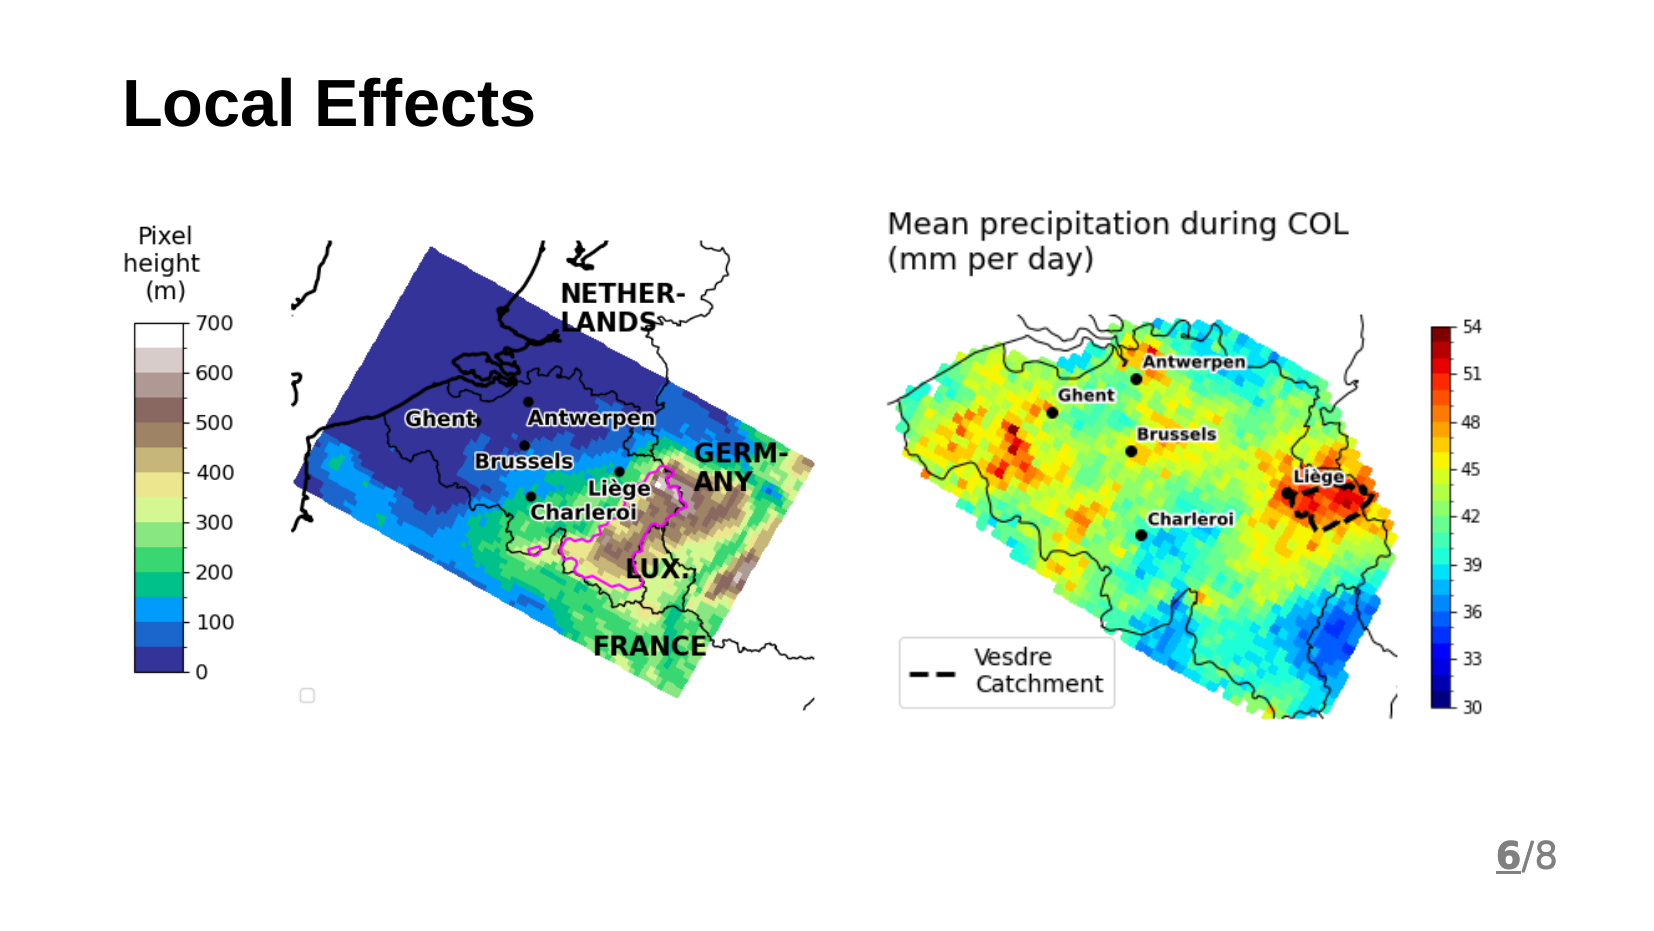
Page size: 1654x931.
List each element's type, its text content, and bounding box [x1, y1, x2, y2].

text_box 6/8 [1480, 827, 1595, 898]
picture [118, 199, 1508, 731]
text_box Local Effects [107, 59, 1270, 186]
